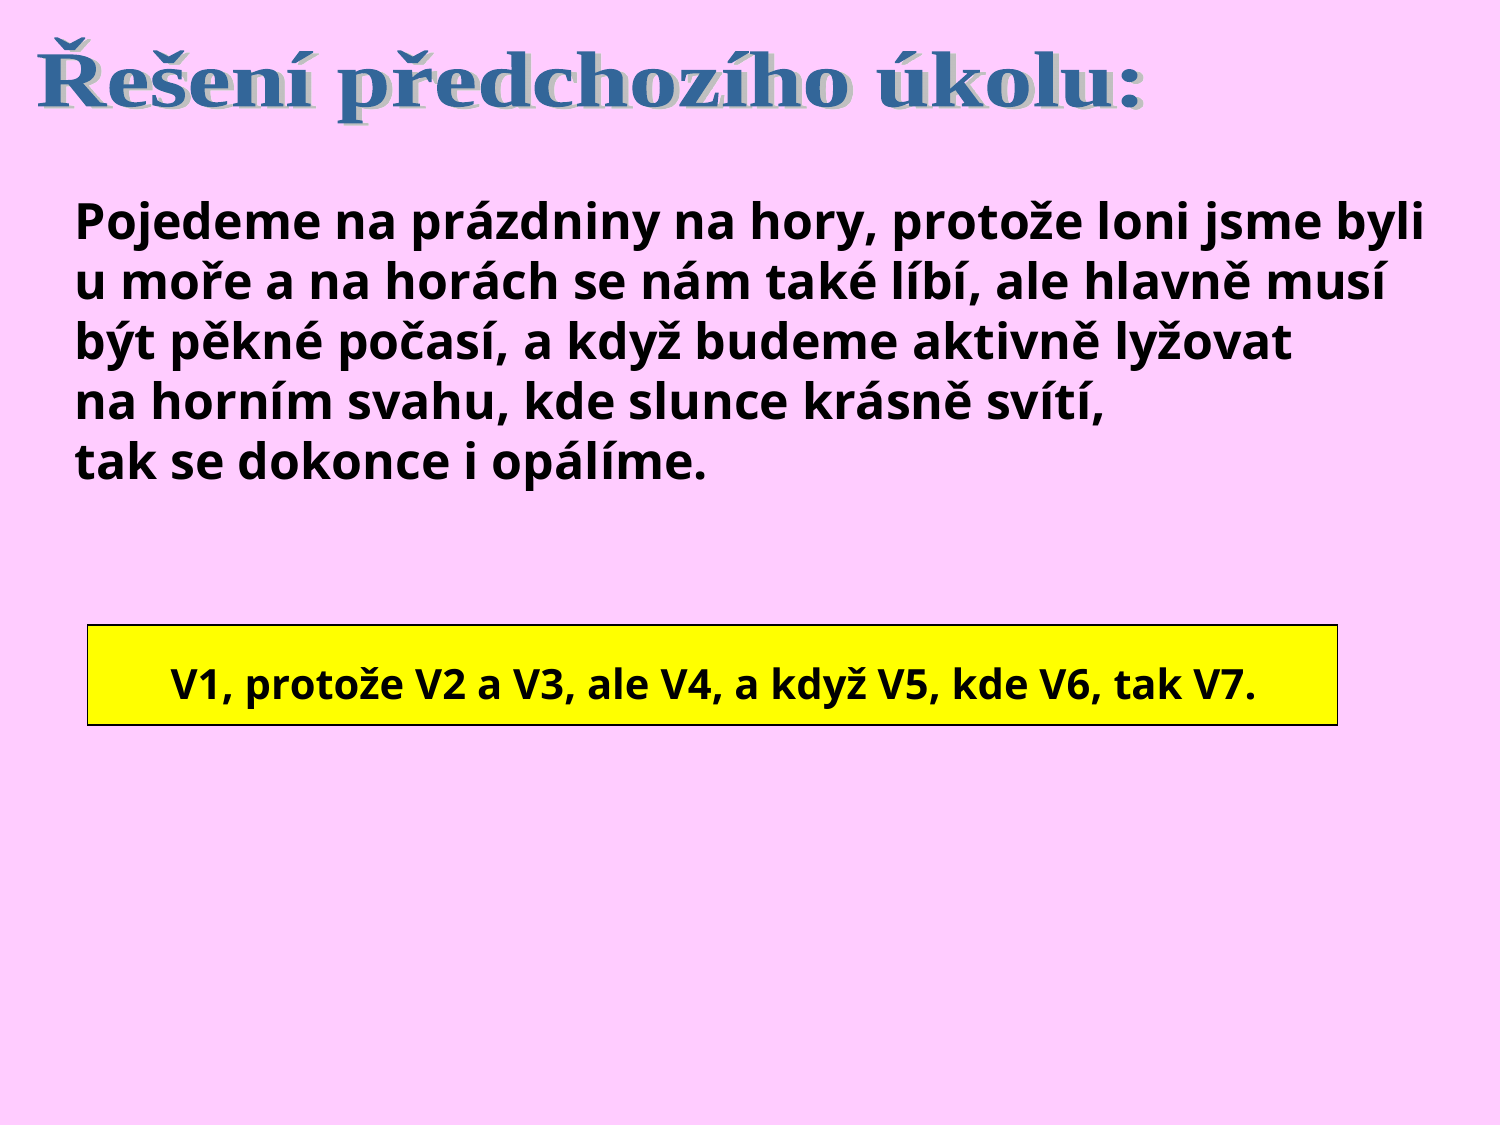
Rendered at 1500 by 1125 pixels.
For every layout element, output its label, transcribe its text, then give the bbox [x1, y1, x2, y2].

text_box Řešení předchozího úkolu: [190, 69, 229, 108]
text_box Řešení předchozího úkolu: [534, 68, 573, 108]
text_box Řešení předchozího úkolu: [437, 69, 475, 108]
text_box Řešení předchozího úkolu: [876, 69, 927, 108]
text_box Řešení předchozího úkolu: [1060, 69, 1112, 108]
text_box Řešení předchozího úkolu: [287, 69, 311, 107]
text_box Řešení předchozího úkolu: [152, 68, 185, 108]
text_box Řešení předchozího úkolu: [233, 68, 284, 107]
text_box V1, protože V2 a V3, ale V4, a když V5, kde V6, tak V7. [155, 650, 1273, 716]
text_box Řešení předchozího úkolu: [750, 51, 801, 107]
text_box Řešení předchozího úkolu: [931, 51, 984, 107]
text_box Řešení předchozího úkolu: [632, 68, 674, 108]
text_box Řešení předchozího úkolu: [805, 68, 848, 108]
text_box Řešení předchozího úkolu: [987, 68, 1029, 108]
text_box Řešení předchozího úkolu: [1034, 51, 1058, 107]
text_box [87, 624, 1338, 726]
text_box Řešení předchozího úkolu: [722, 69, 747, 107]
text_box Řešení předchozího úkolu: [37, 54, 108, 107]
text_box Řešení předchozího úkolu: [576, 51, 628, 107]
text_box Pojedeme na prázdniny na hory, protože loni jsme byli u moře a na horách se nám také líbí, ale hlavně musí být pěkné počasí, a když budeme aktivně lyžovat na horním svahu, kde slunce krásně svítí, tak se dokonce i opálíme. [59, 181, 1455, 498]
text_box Řešení předchozího úkolu: [109, 69, 147, 108]
text_box Řešení předchozího úkolu: [393, 68, 432, 107]
text_box Řešení předchozího úkolu: [480, 51, 531, 108]
text_box Řešení předchozího úkolu: [679, 69, 719, 107]
text_box Řešení předchozího úkolu: [337, 68, 387, 124]
